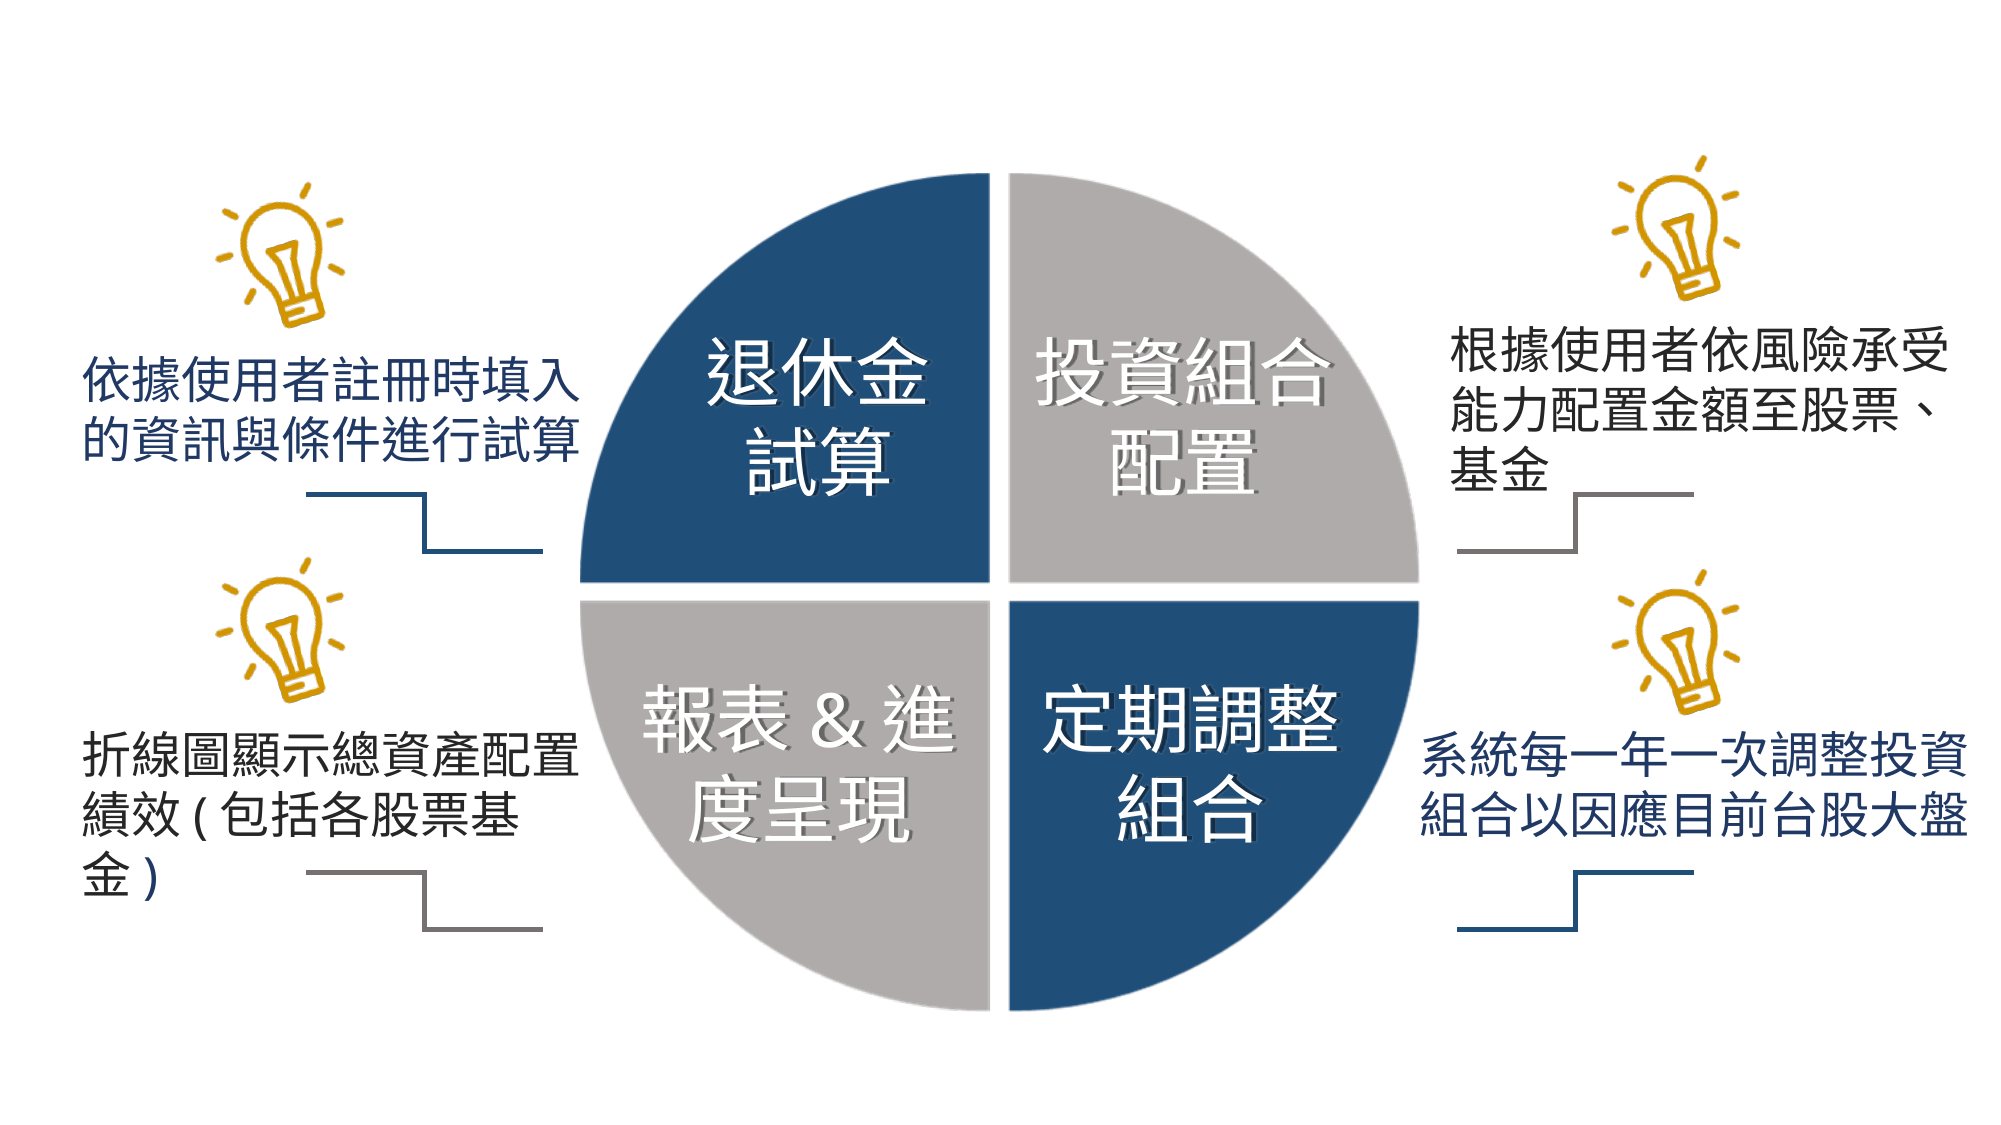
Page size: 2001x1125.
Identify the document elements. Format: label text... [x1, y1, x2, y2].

text_box 定期調整組合 [1014, 665, 1366, 862]
text_box 投資組合 配置 [998, 318, 1368, 516]
text_box 根據使用者依風險承受能力配置金額至股票、基金 [1434, 311, 1971, 509]
text_box 系統每一年一次調整投資組合以因應目前台股大盤 [1404, 716, 2000, 853]
picture [1570, 118, 1790, 339]
picture [174, 521, 394, 742]
picture [1570, 532, 1790, 753]
text_box 報表&進度呈現 [612, 665, 986, 862]
picture [580, 173, 1420, 1013]
text_box 折線圖顯示總資產配置績效(包括各股票基金) [66, 716, 602, 853]
text_box 依據使用者註冊時填入的資訊與條件進行試算 [66, 341, 602, 478]
text_box 退休金試算 [677, 318, 960, 516]
picture [174, 146, 394, 366]
